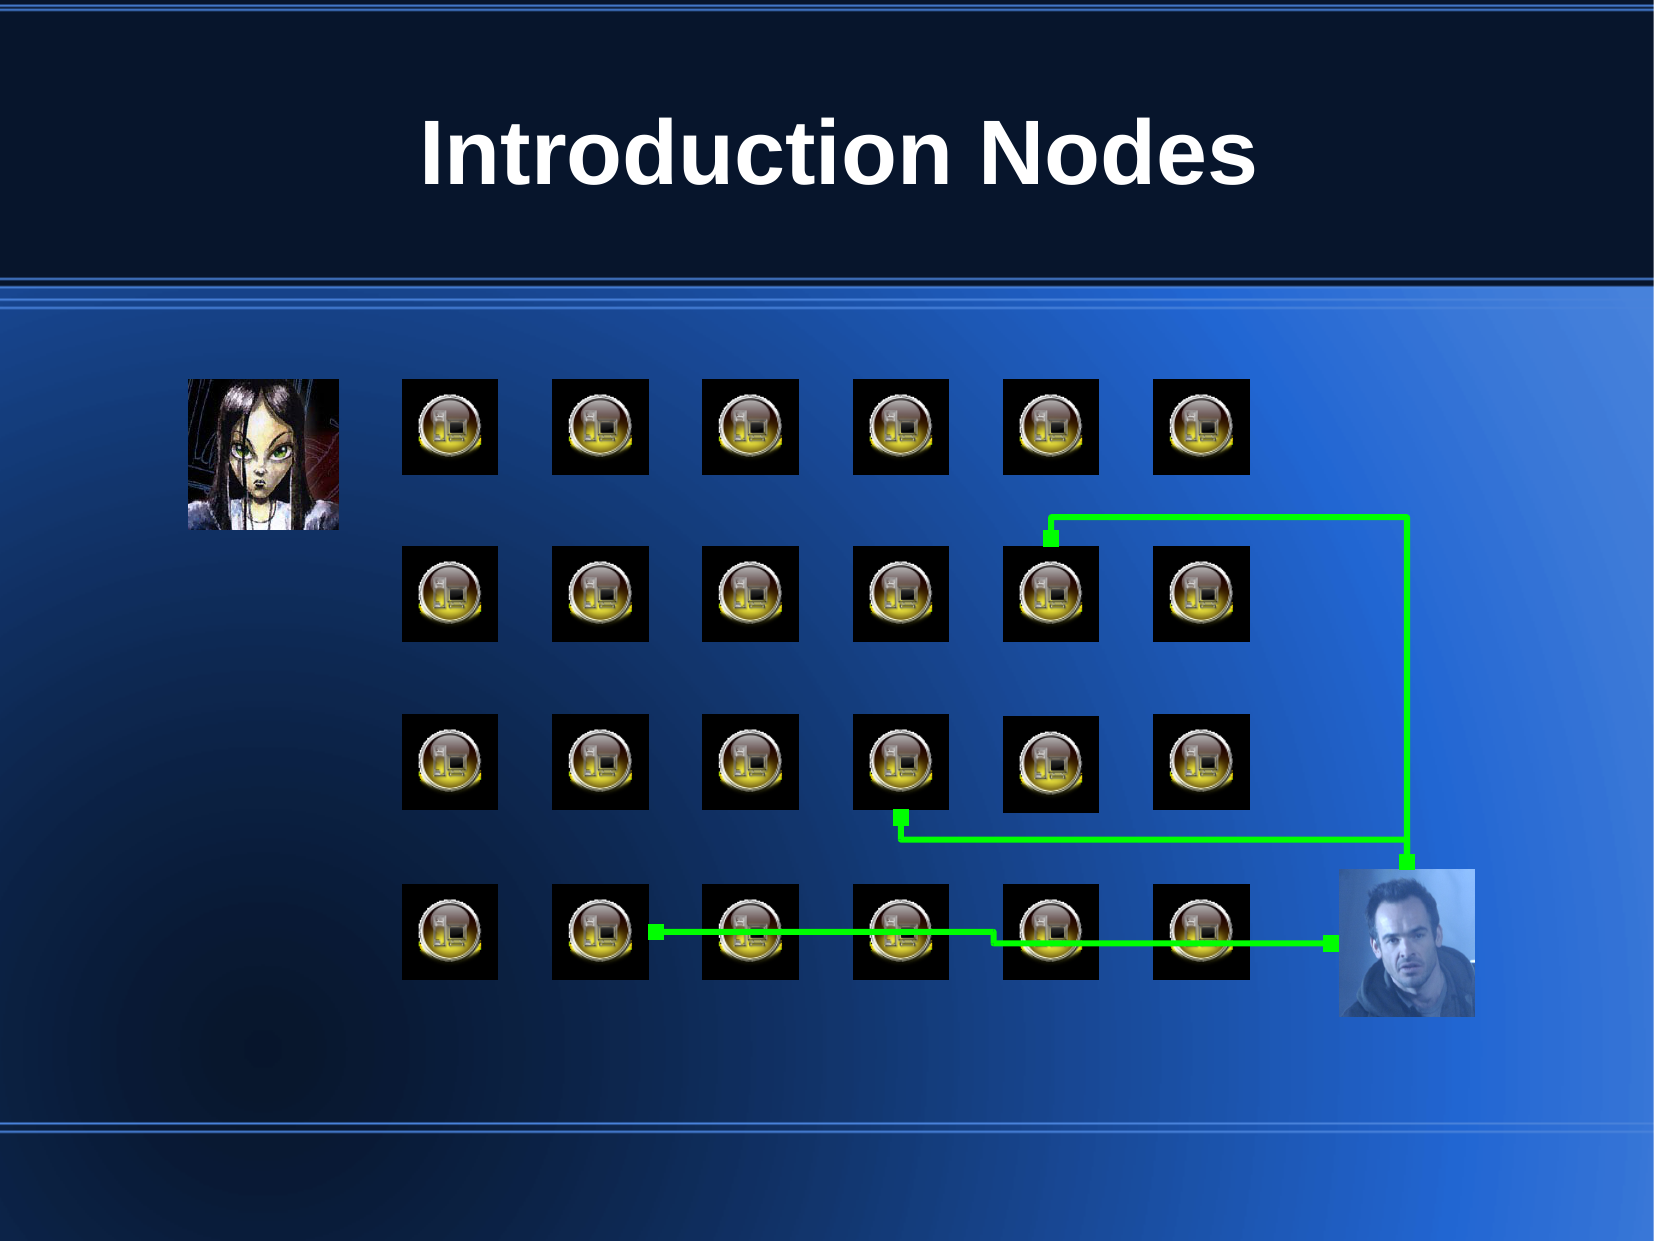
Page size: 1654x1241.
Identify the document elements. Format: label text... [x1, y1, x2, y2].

picture [0, 0, 1654, 1241]
title Introduction Nodes [82, 49, 1571, 257]
chart [112, 375, 1604, 1077]
